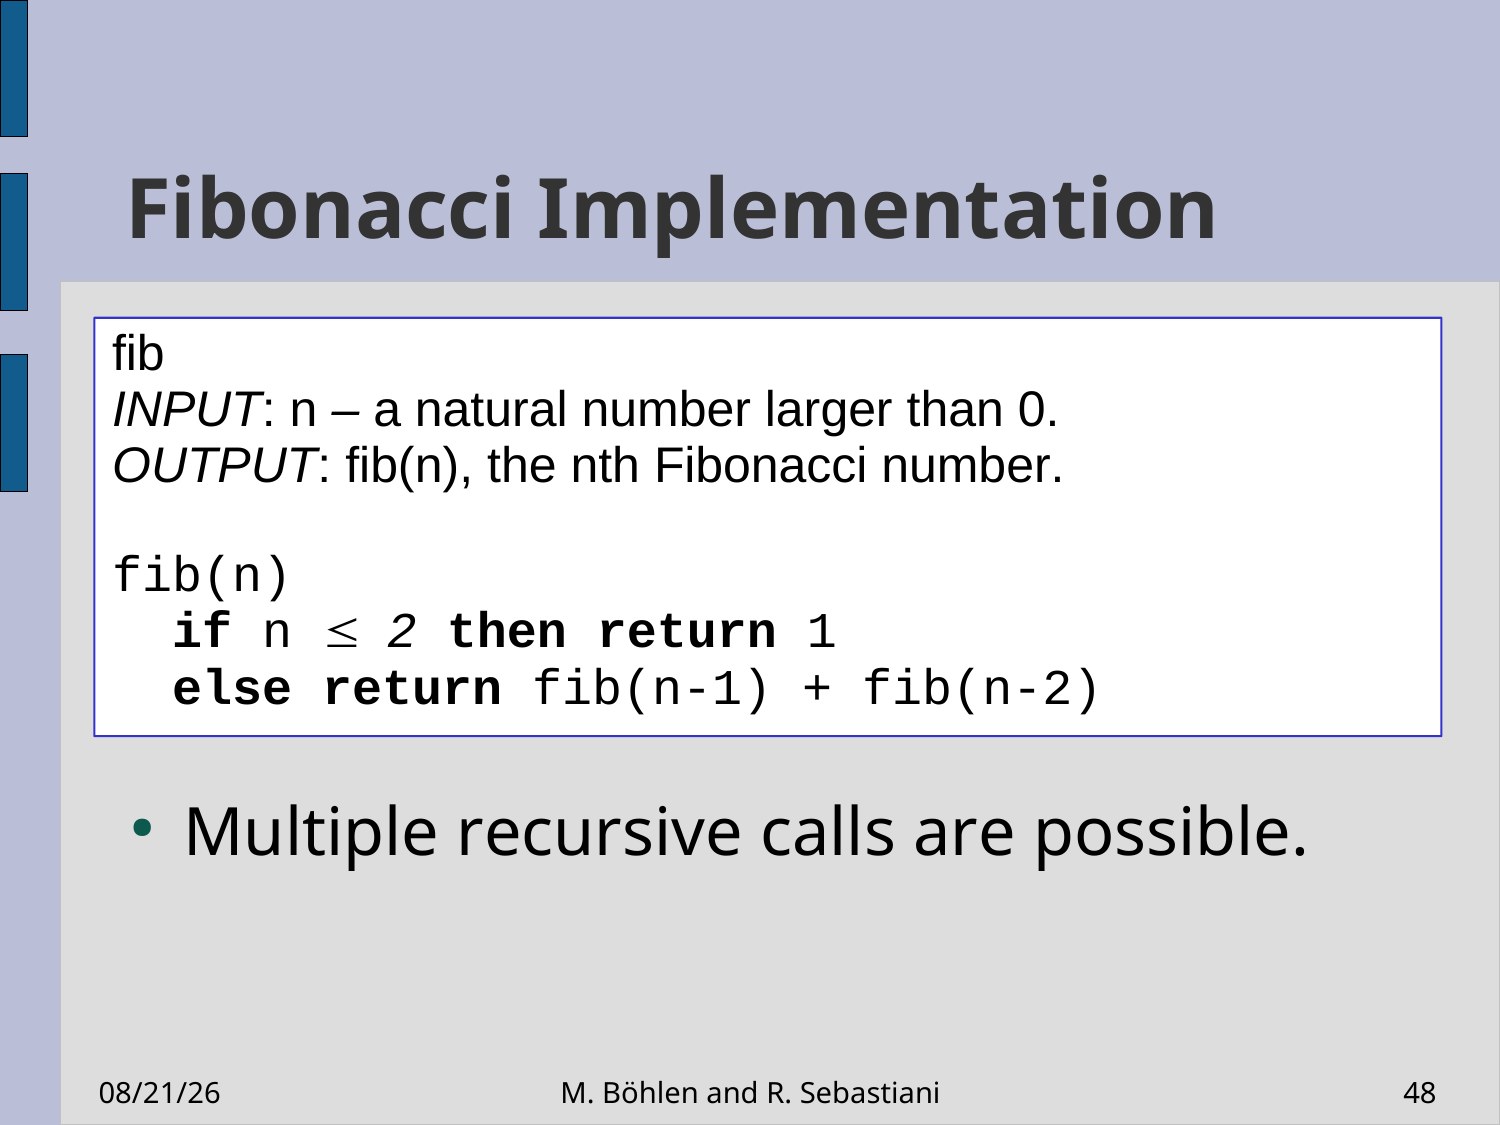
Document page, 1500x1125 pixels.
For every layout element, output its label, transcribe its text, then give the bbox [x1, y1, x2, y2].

title Fibonacci Implementation [110, 67, 1392, 271]
text_box fib INPUT: n – a natural number larger than 0. OUTPUT: fib(n), the nth Fibonacci number. fib(n) if n 2 then return 1 else return fib(n-1) + fib(n-2) [94, 317, 1442, 786]
list Multiple recursive calls are possible. [97, 776, 1469, 984]
